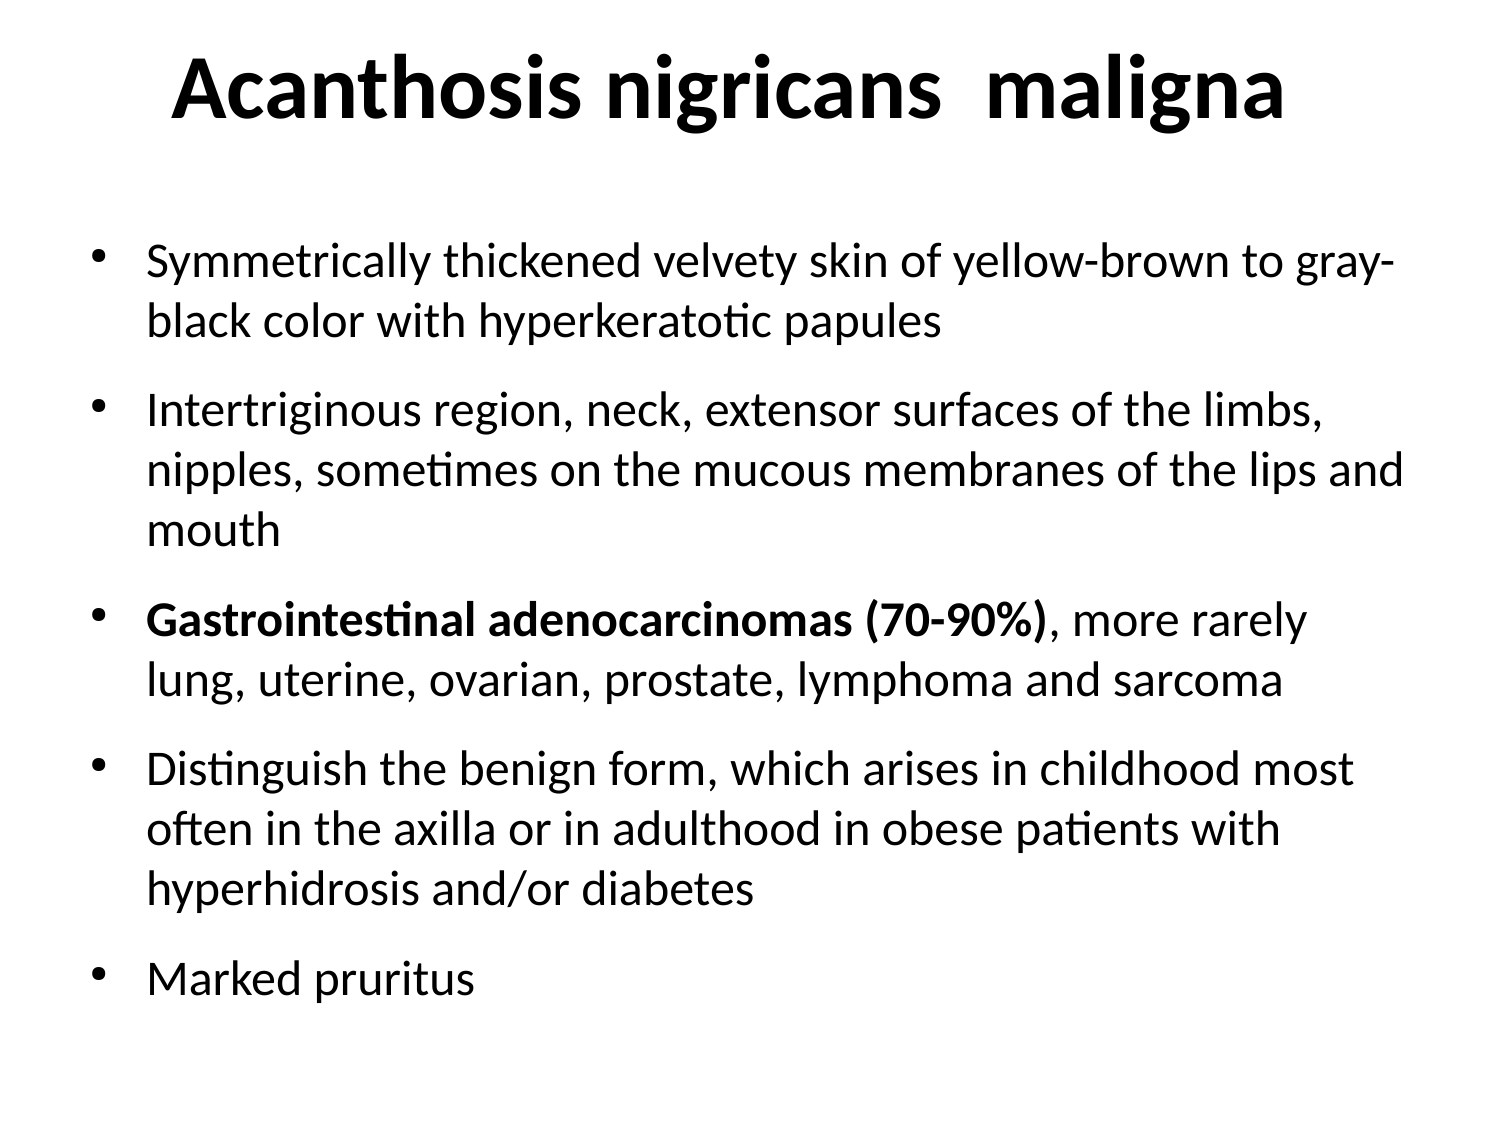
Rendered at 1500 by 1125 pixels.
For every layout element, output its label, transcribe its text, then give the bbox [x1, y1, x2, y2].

title Acanthosis nigricans maligna [64, 19, 1415, 171]
list Symmetrically thickened velvety skin of yellow-brown to gray-black color with hyperkeratotic papules Intertriginous region, neck, extensor surfaces of the limbs, nipples, sometimes on the mucous membranes of the lips and mouth Gastrointestinal adenocarcinomas (70-90%), more rarely lung, uterine, ovarian, prostate, lymphoma and sarcoma Distinguish the benign form, which arises in childhood most often in the axilla or in adulthood in obese patients with hyperhidrosis and/or diabetes Marked pruritus [75, 219, 1425, 1005]
